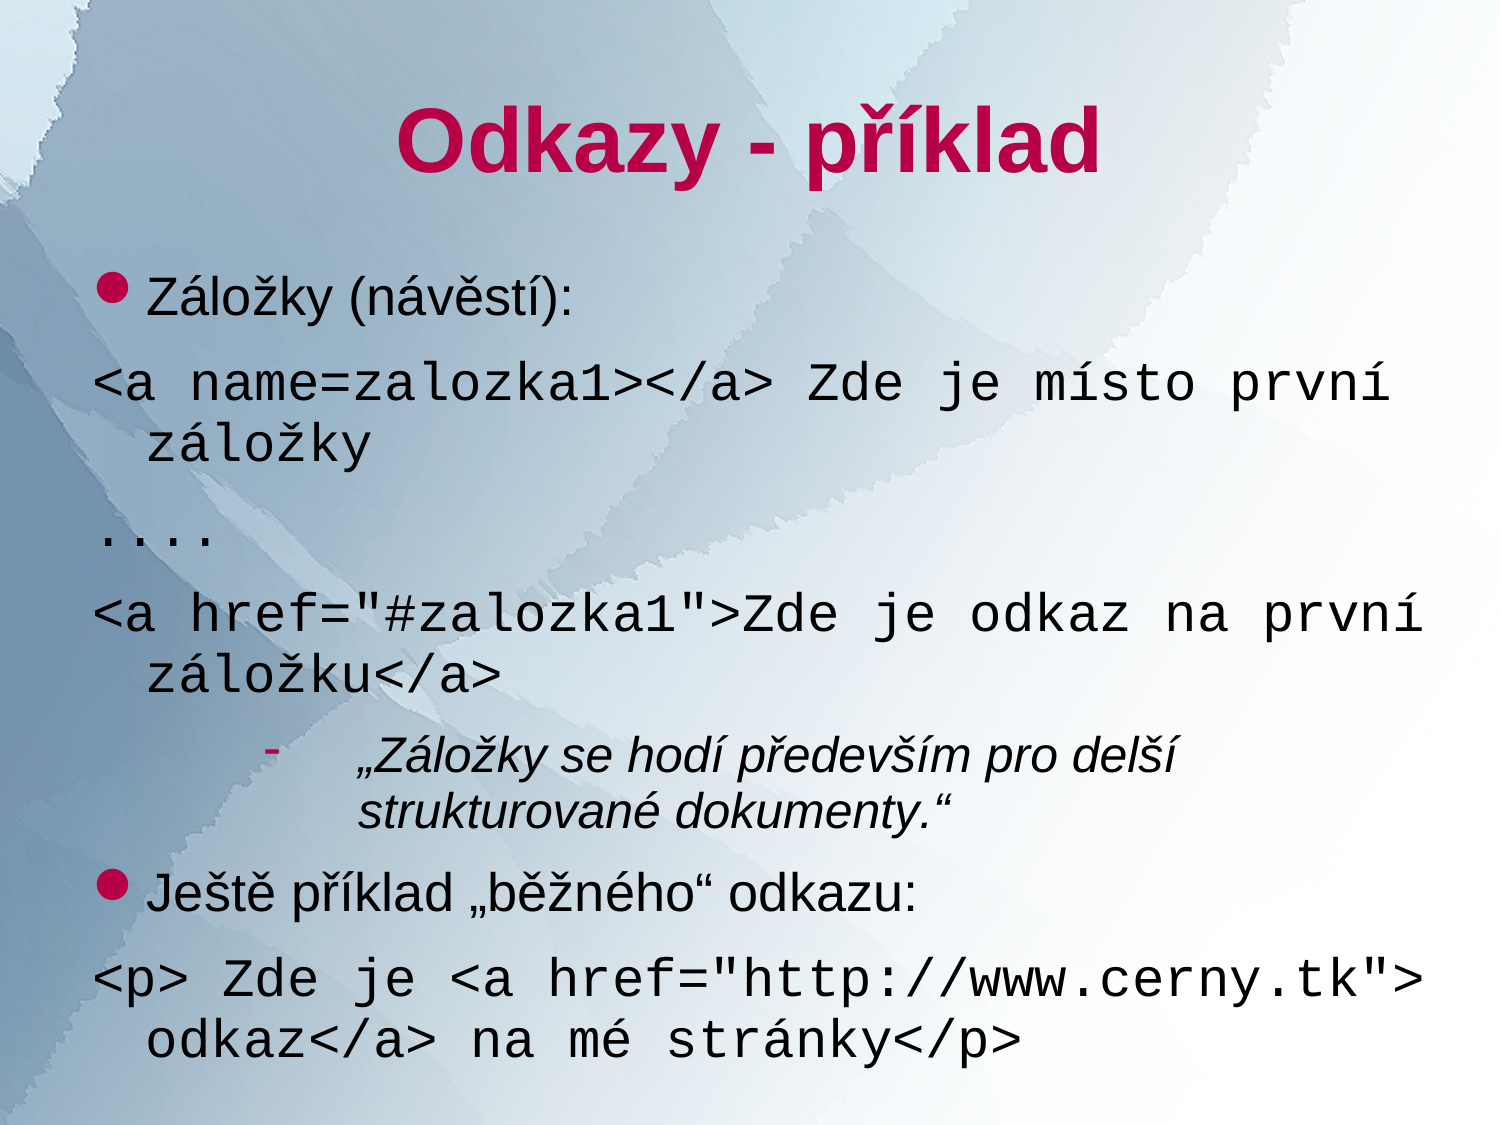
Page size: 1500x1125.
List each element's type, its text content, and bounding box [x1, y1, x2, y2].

text_box Záložky (návěstí): <a name=zalozka1></a> Zde je místo první záložky .... <a href="#zalozka1">Zde je odkaz na první záložku</a> „Záložky se hodí především pro delší strukturované dokumenty.“ Ještě příklad „běžného“ odkazu: <p> Zde je <a href="http://www.cerny.tk"> odkaz</a> na mé stránky</p> [75, 263, 1447, 1070]
text_box Odkazy - příklad [75, 52, 1426, 226]
picture [0, 0, 1500, 1125]
